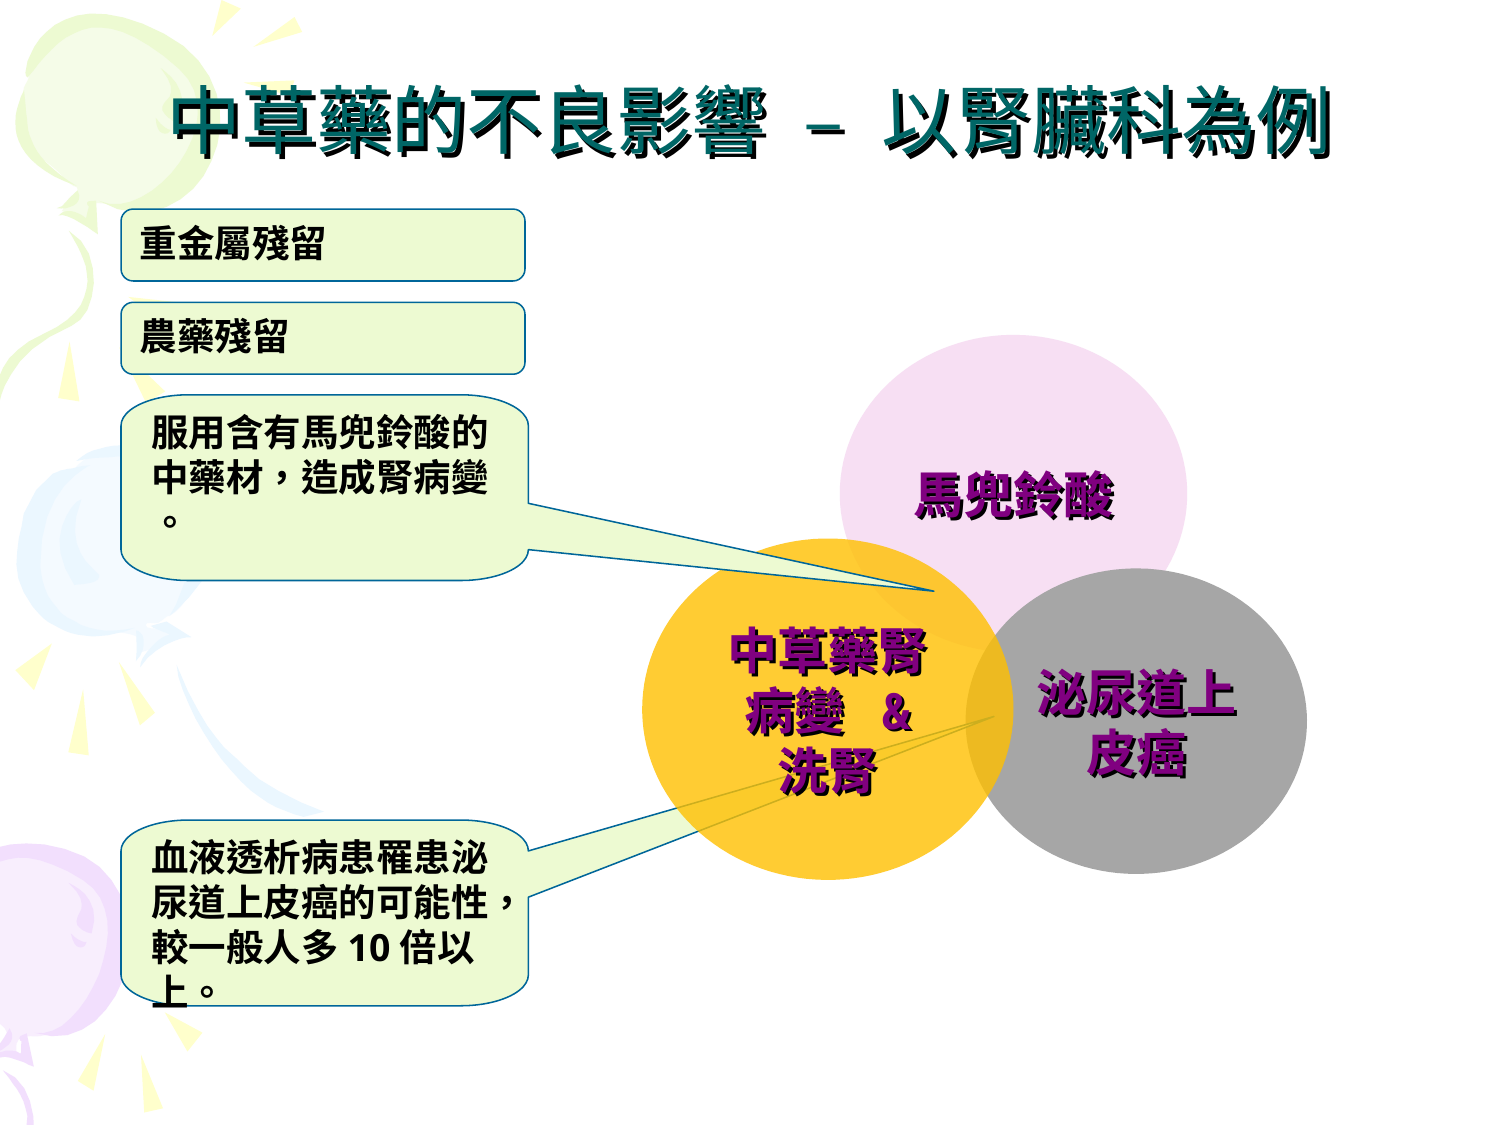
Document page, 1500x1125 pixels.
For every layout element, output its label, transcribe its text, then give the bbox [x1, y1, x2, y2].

title 中草藥的不良影響 – 以腎臟科為例 [72, 16, 1426, 233]
text_box 服用含有馬兜鈴酸的中藥材，造成腎病變 。 [121, 394, 934, 592]
text_box 馬兜鈴酸 [839, 334, 1188, 634]
text_box 重金屬殘留 [121, 209, 526, 281]
text_box 泌尿道上皮癌 [988, 568, 1308, 874]
text_box 血液透析病患罹患泌尿道上皮癌的可能性，較一般人多10倍以上。 [121, 808, 697, 1006]
text_box 中草藥腎病變 & 洗腎 [642, 538, 1014, 880]
text_box 農藥殘留 [121, 302, 526, 375]
